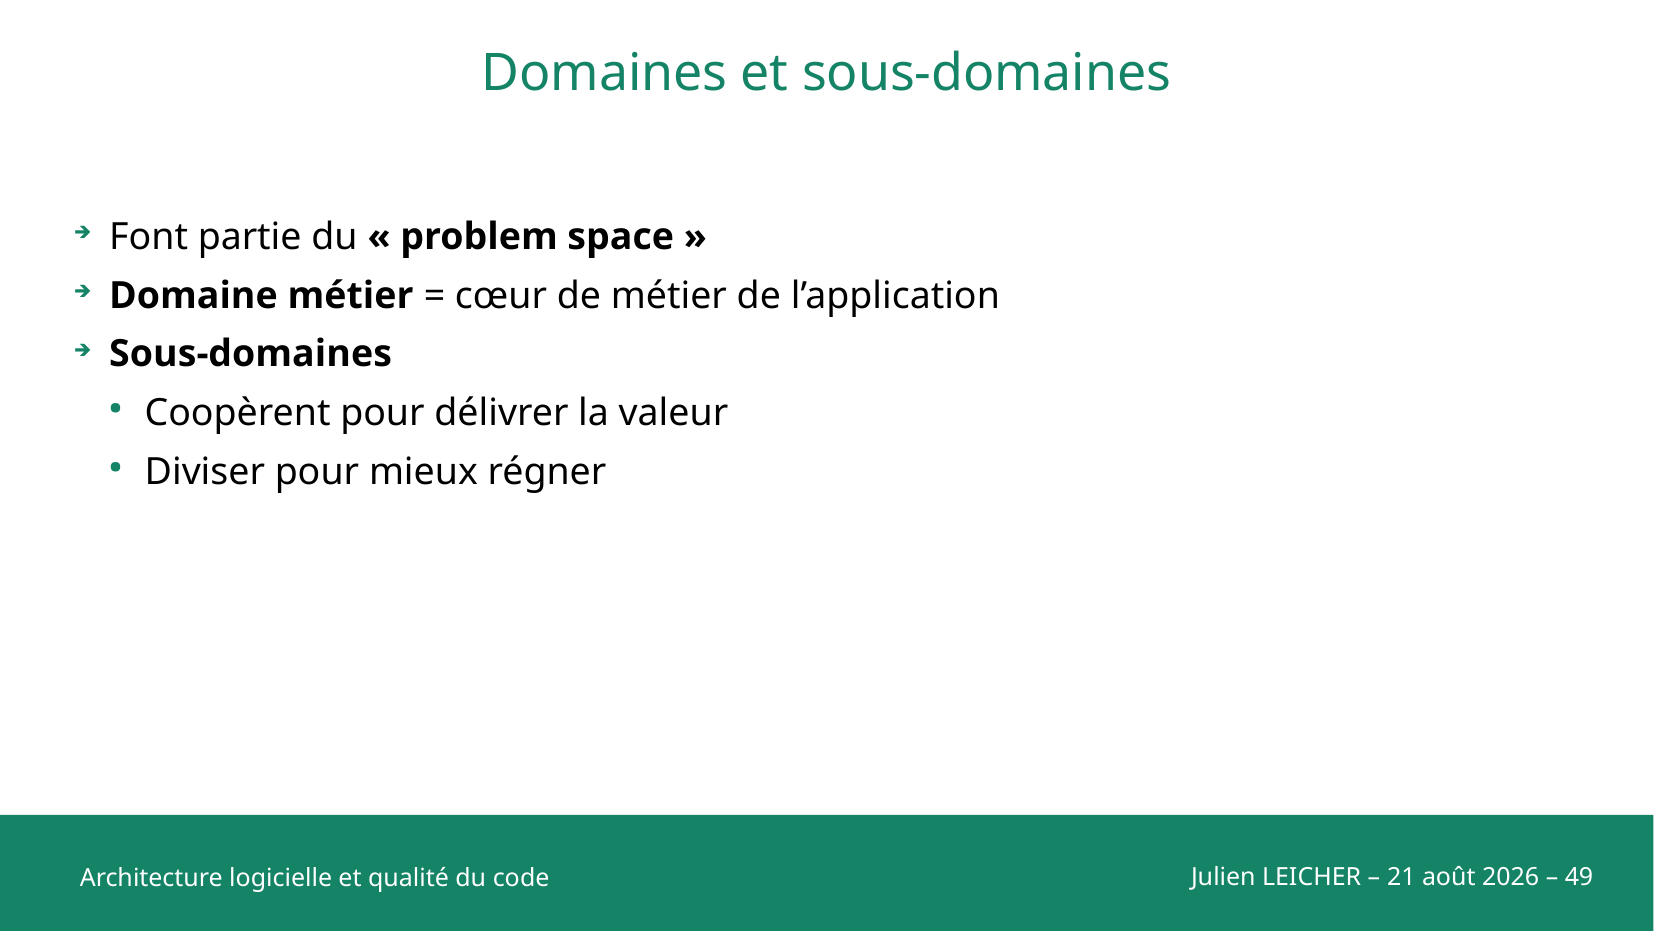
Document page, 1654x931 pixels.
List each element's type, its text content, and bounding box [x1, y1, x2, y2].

text_box Font partie du « problem space » Domaine métier = cœur de métier de l’application Sous-domaines Coopèrent pour délivrer la valeur Diviser pour mieux régner [59, 194, 1595, 678]
text_box Julien LEICHER – 4 mars 2022 – <numéro> [0, 814, 1654, 931]
text_box Architecture logicielle et qualité du code [64, 852, 798, 898]
text_box Domaines et sous-domaines [0, 27, 1654, 113]
